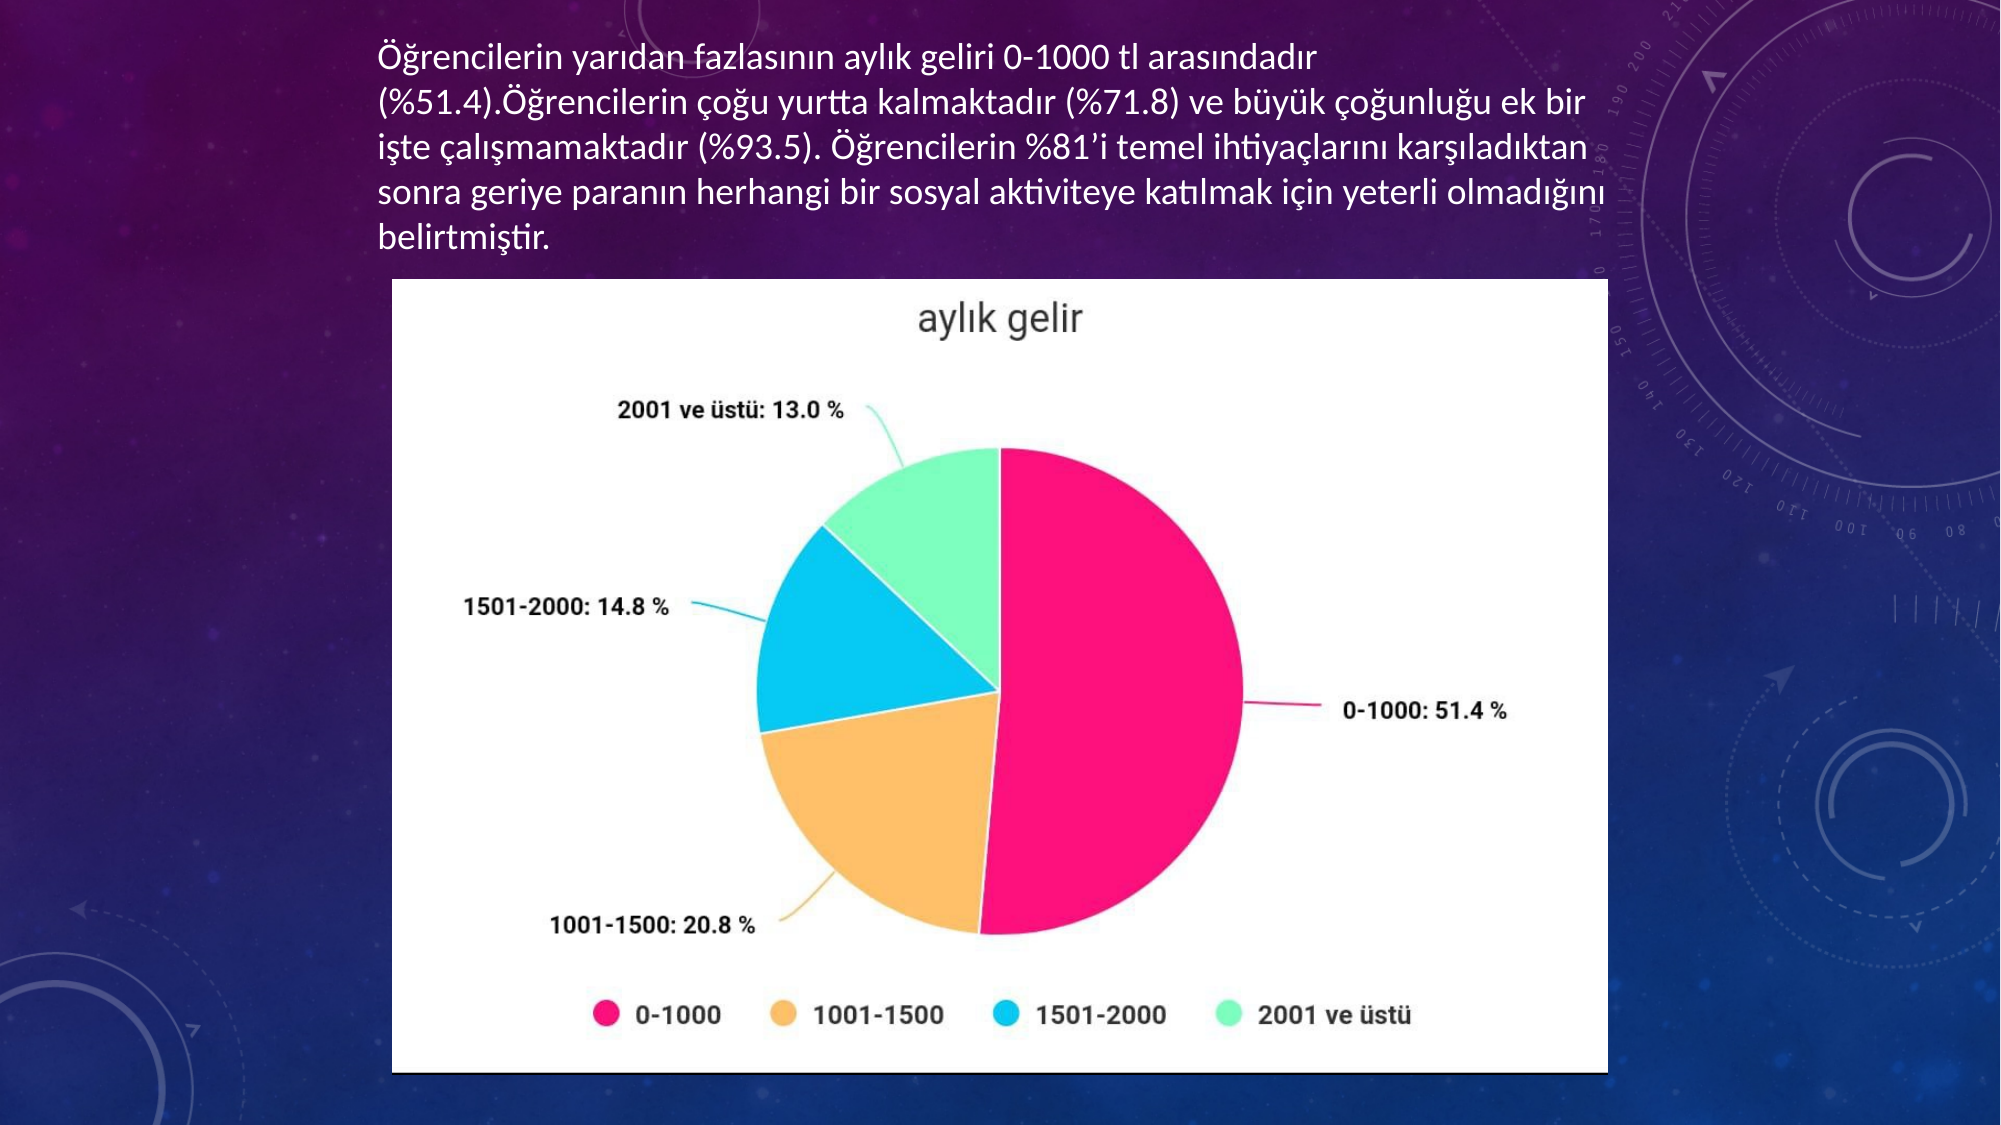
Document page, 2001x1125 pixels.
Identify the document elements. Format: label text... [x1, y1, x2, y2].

text_box Öğrencilerin yarıdan fazlasının aylık geliri 0-1000 tl arasındadır (%51.4).Öğrencilerin çoğu yurtta kalmaktadır (%71.8) ve büyük çoğunluğu ek bir işte çalışmamaktadır (%93.5). Öğrencilerin %81’i temel ihtiyaçlarını karşıladıktan sonra geriye paranın herhangi bir sosyal aktiviteye katılmak için yeterli olmadığını belirtmiştir. [362, 24, 1638, 313]
picture [392, 313, 1608, 1075]
